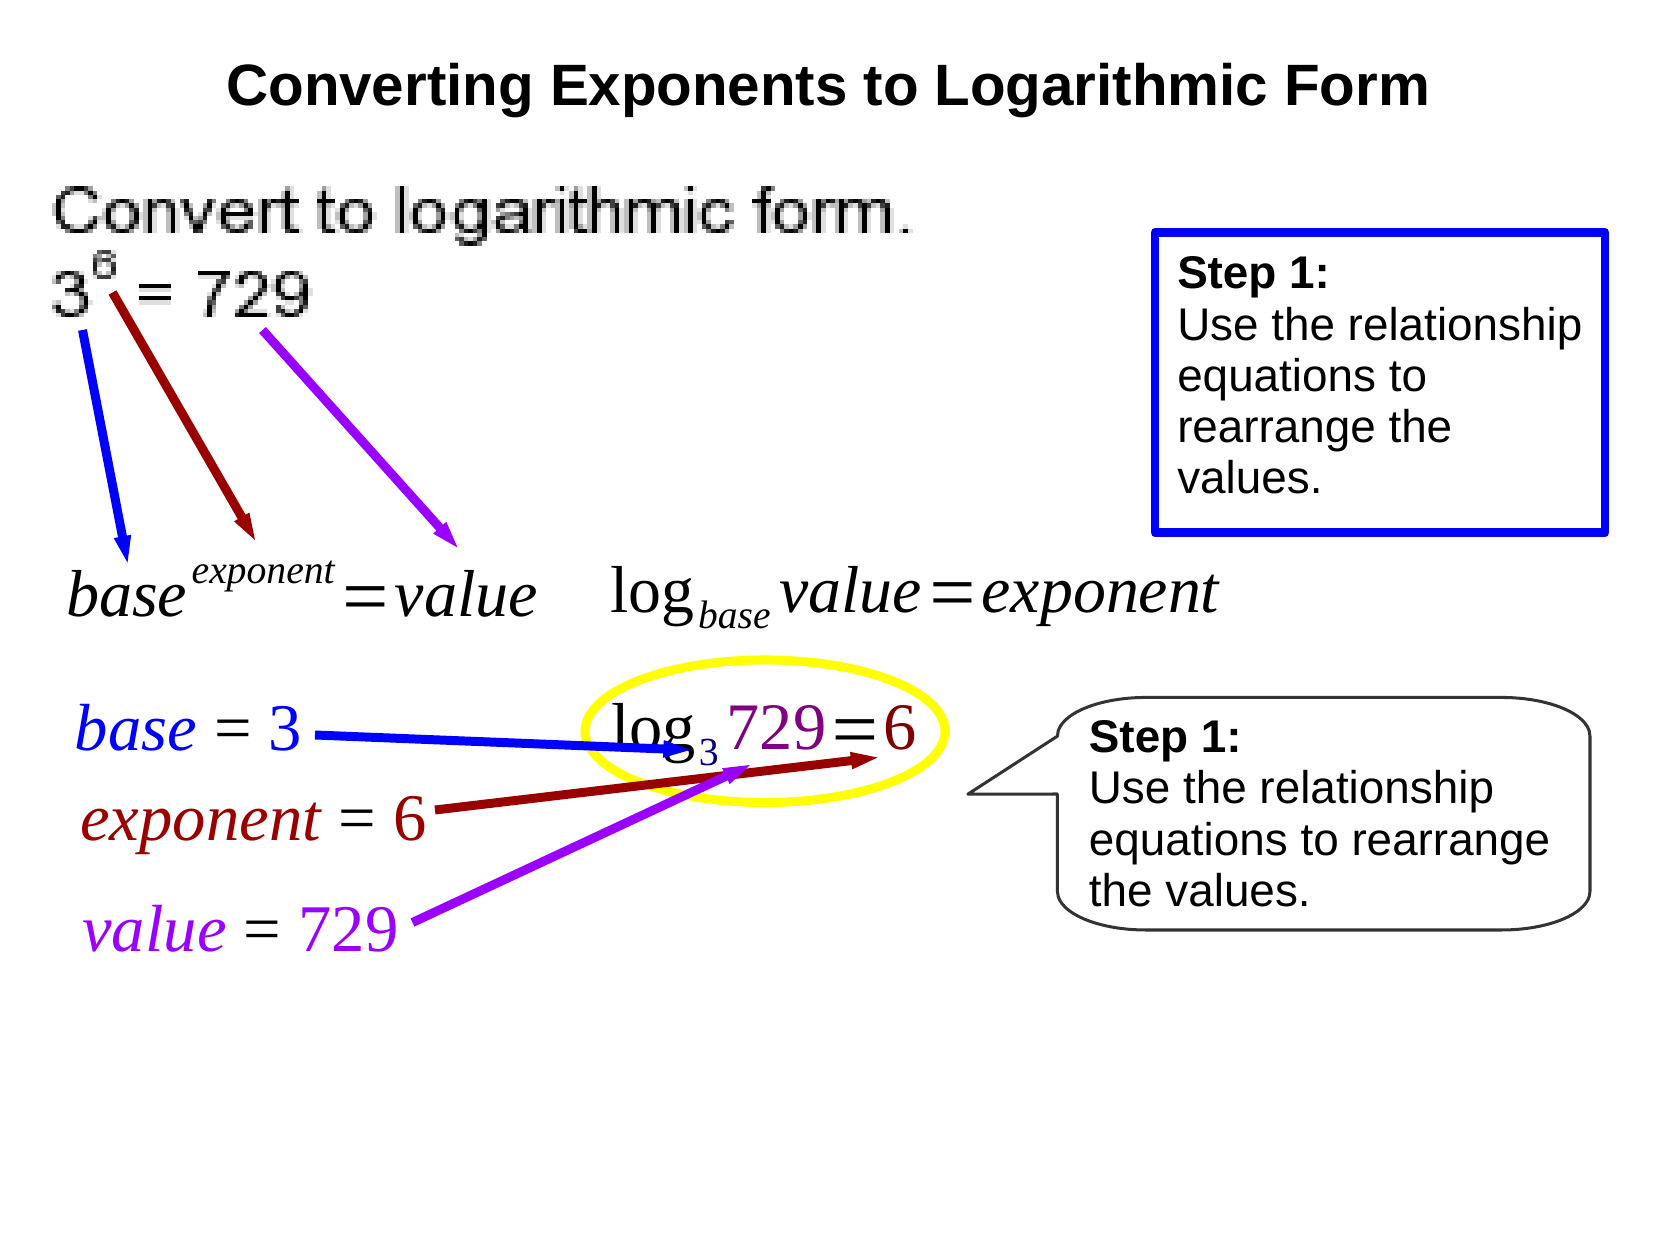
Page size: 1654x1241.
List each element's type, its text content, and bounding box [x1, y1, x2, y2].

text_box Step 1: Use the relationship equations to rearrange the values. [1162, 240, 1621, 972]
chart [60, 547, 547, 631]
picture [52, 149, 968, 361]
text_box Step 1: Use the relationship equations to rearrange the values. [1162, 240, 1601, 528]
chart [605, 690, 923, 774]
text_box base = 3 [60, 683, 383, 773]
text_box Converting Exponents to Logarithmic Form [97, 45, 1561, 127]
chart [604, 553, 1231, 638]
text_box exponent = 6 [65, 773, 486, 863]
text_box Step 1: Use the relationship equations to rearrange the values. [967, 697, 1591, 931]
text_box value = 729 [67, 885, 443, 974]
